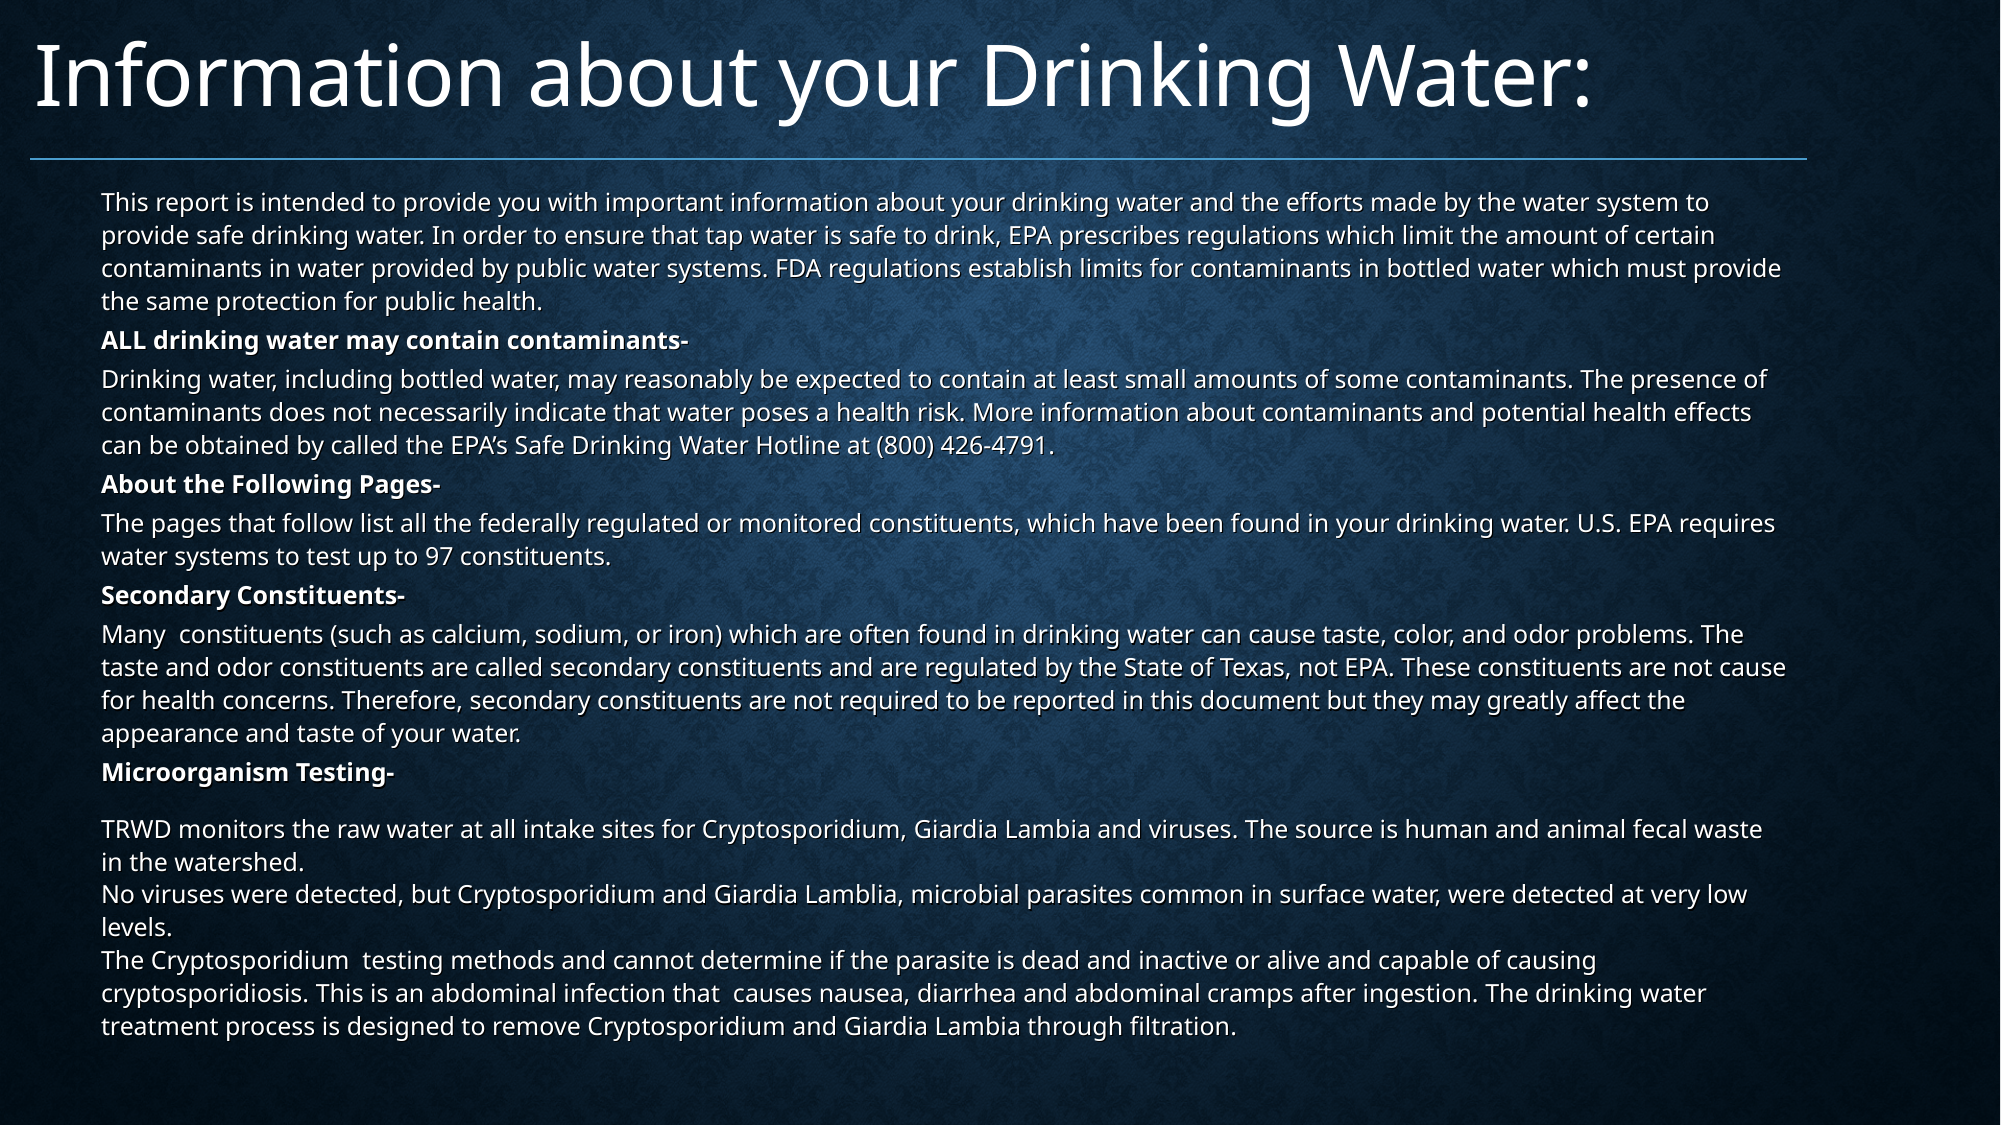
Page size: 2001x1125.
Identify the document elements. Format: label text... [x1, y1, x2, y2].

list This report is intended to provide you with important information about your drinking water and the efforts made by the water system to provide safe drinking water. In order to ensure that tap water is safe to drink, EPA prescribes regulations which limit the amount of certain contaminants in water provided by public water systems. FDA regulations establish limits for contaminants in bottled water which must provide the same protection for public health. ALL drinking water may contain contaminants- Drinking water, including bottled water, may reasonably be expected to contain at least small amounts of some contaminants. The presence of contaminants does not necessarily indicate that water poses a health risk. More information about contaminants and potential health effects can be obtained by called the EPA’s Safe Drinking Water Hotline at (800) 426-4791. About the Following Pages- The pages that follow list all the federally regulated or monitored constituents, which have been found in your drinking water. U.S. EPA requires water systems to test up to 97 constituents. Secondary Constituents- Many constituents (such as calcium, sodium, or iron) which are often found in drinking water can cause taste, color, and odor problems. The taste and odor constituents are called secondary constituents and are regulated by the State of Texas, not EPA. These constituents are not cause for health concerns. Therefore, secondary constituents are not required to be reported in this document but they may greatly affect the appearance and taste of your water. Microorganism Testing- TRWD monitors the raw water at all intake sites for Cryptosporidium, Giardia Lambia and viruses. The source is human and animal fecal waste in the watershed. No viruses were detected, but Cryptosporidium and Giardia Lamblia, microbial parasites common in surface water, were detected at very low levels. The Cryptosporidium testing methods and cannot determine if the parasite is dead and inactive or alive and capable of causing cryptosporidiosis. This is an abdominal infection that causes nausea, diarrhea and abdominal cramps after ingestion. The drinking water treatment process is designed to remove Cryptosporidium and Giardia Lambia through filtration. [86, 176, 1807, 1072]
text_box Information about your Drinking Water: [19, 24, 1653, 133]
